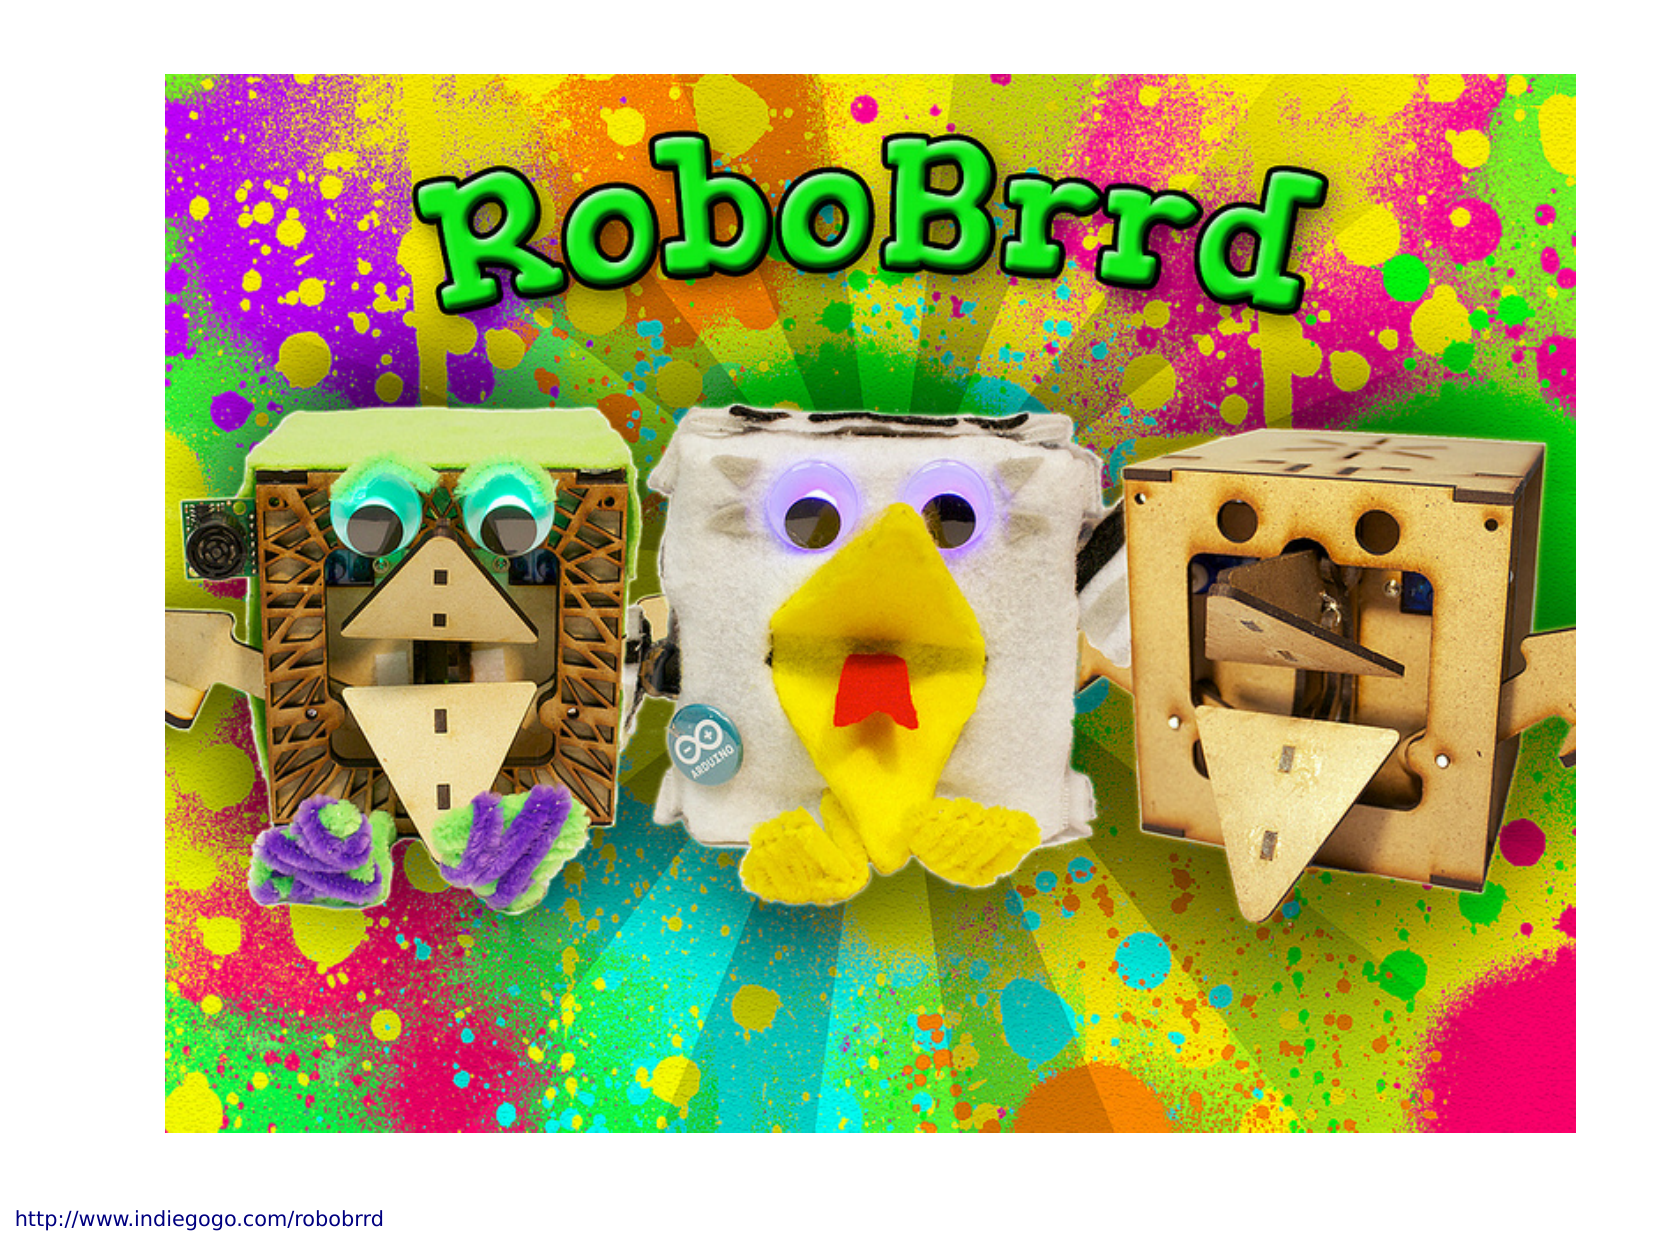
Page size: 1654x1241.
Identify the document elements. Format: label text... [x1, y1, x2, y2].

picture [165, 74, 1576, 1133]
text_box http://www.indiegogo.com/robobrrd [0, 1200, 676, 1241]
